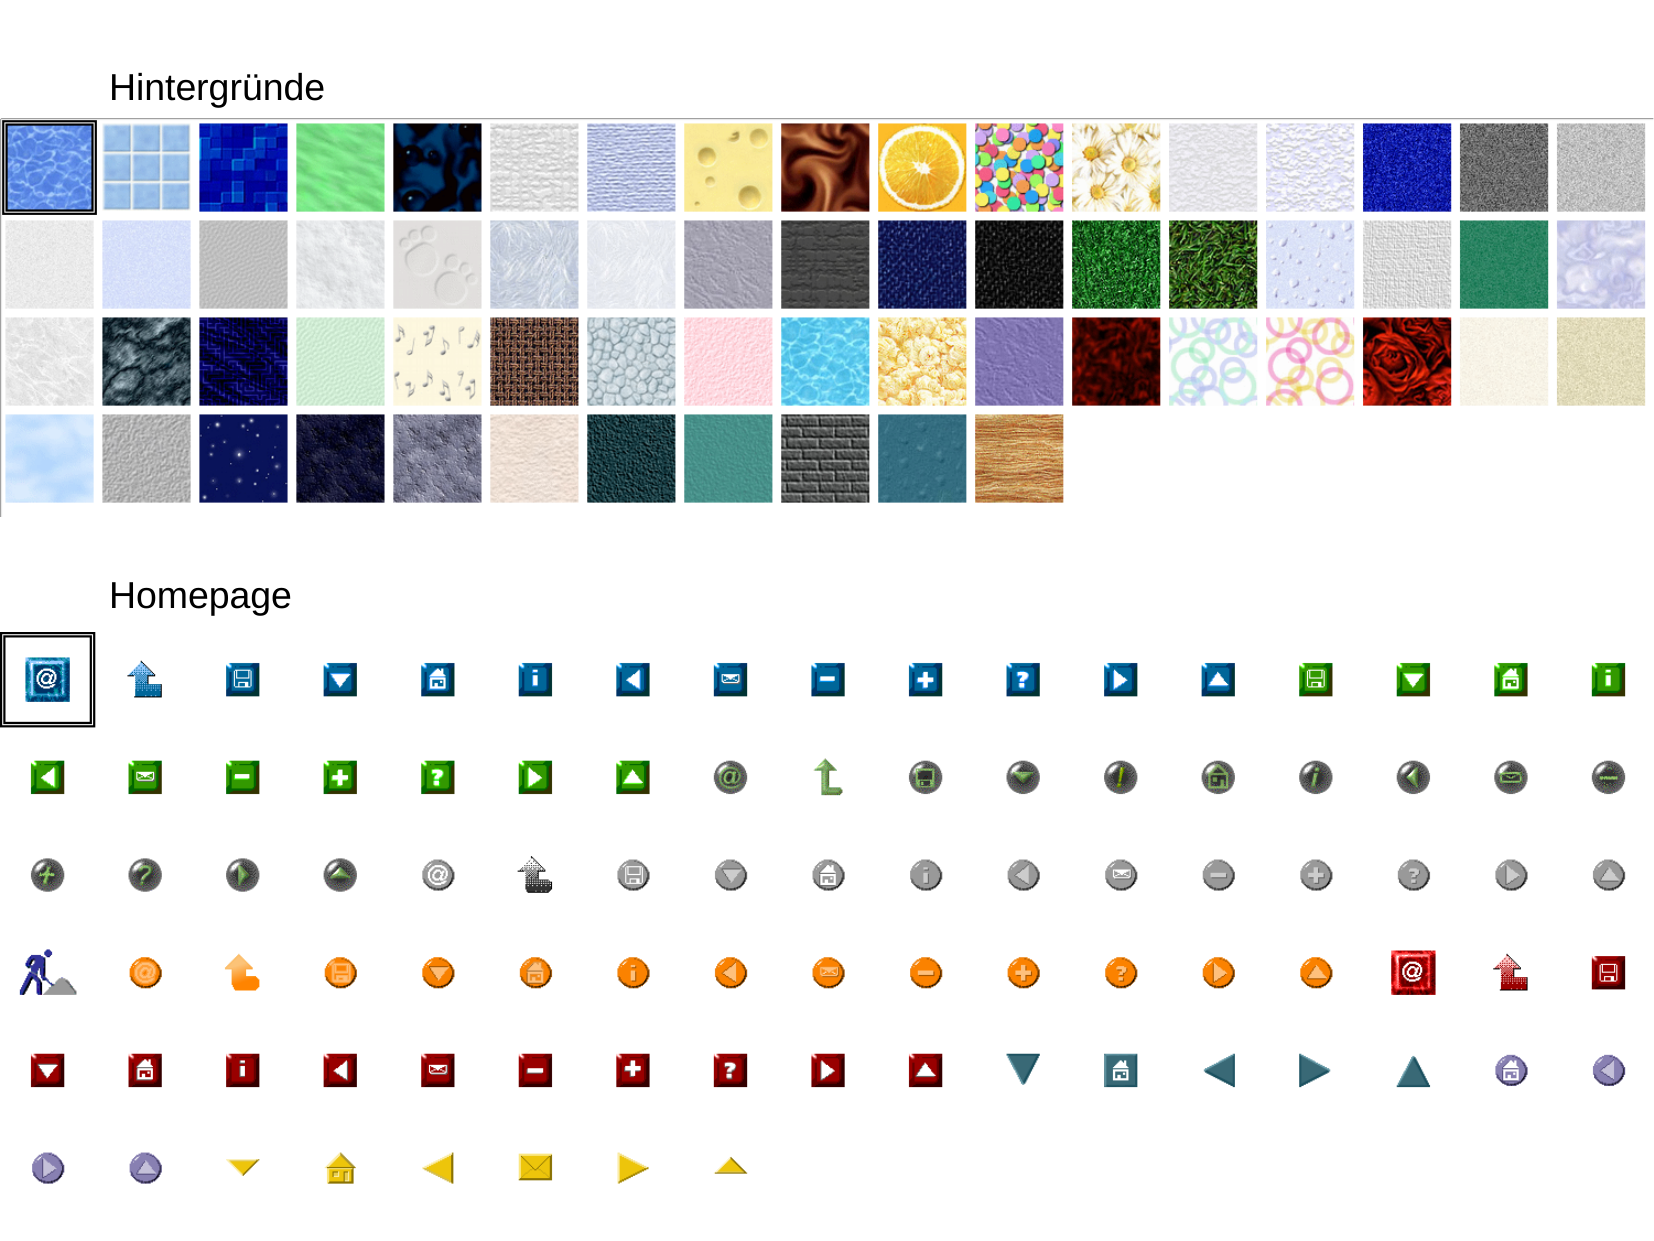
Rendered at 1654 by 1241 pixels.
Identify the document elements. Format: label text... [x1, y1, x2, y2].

picture [0, 632, 1654, 1217]
text_box Homepage [94, 566, 307, 624]
picture [0, 118, 1654, 517]
text_box Hintergründe [94, 59, 341, 116]
